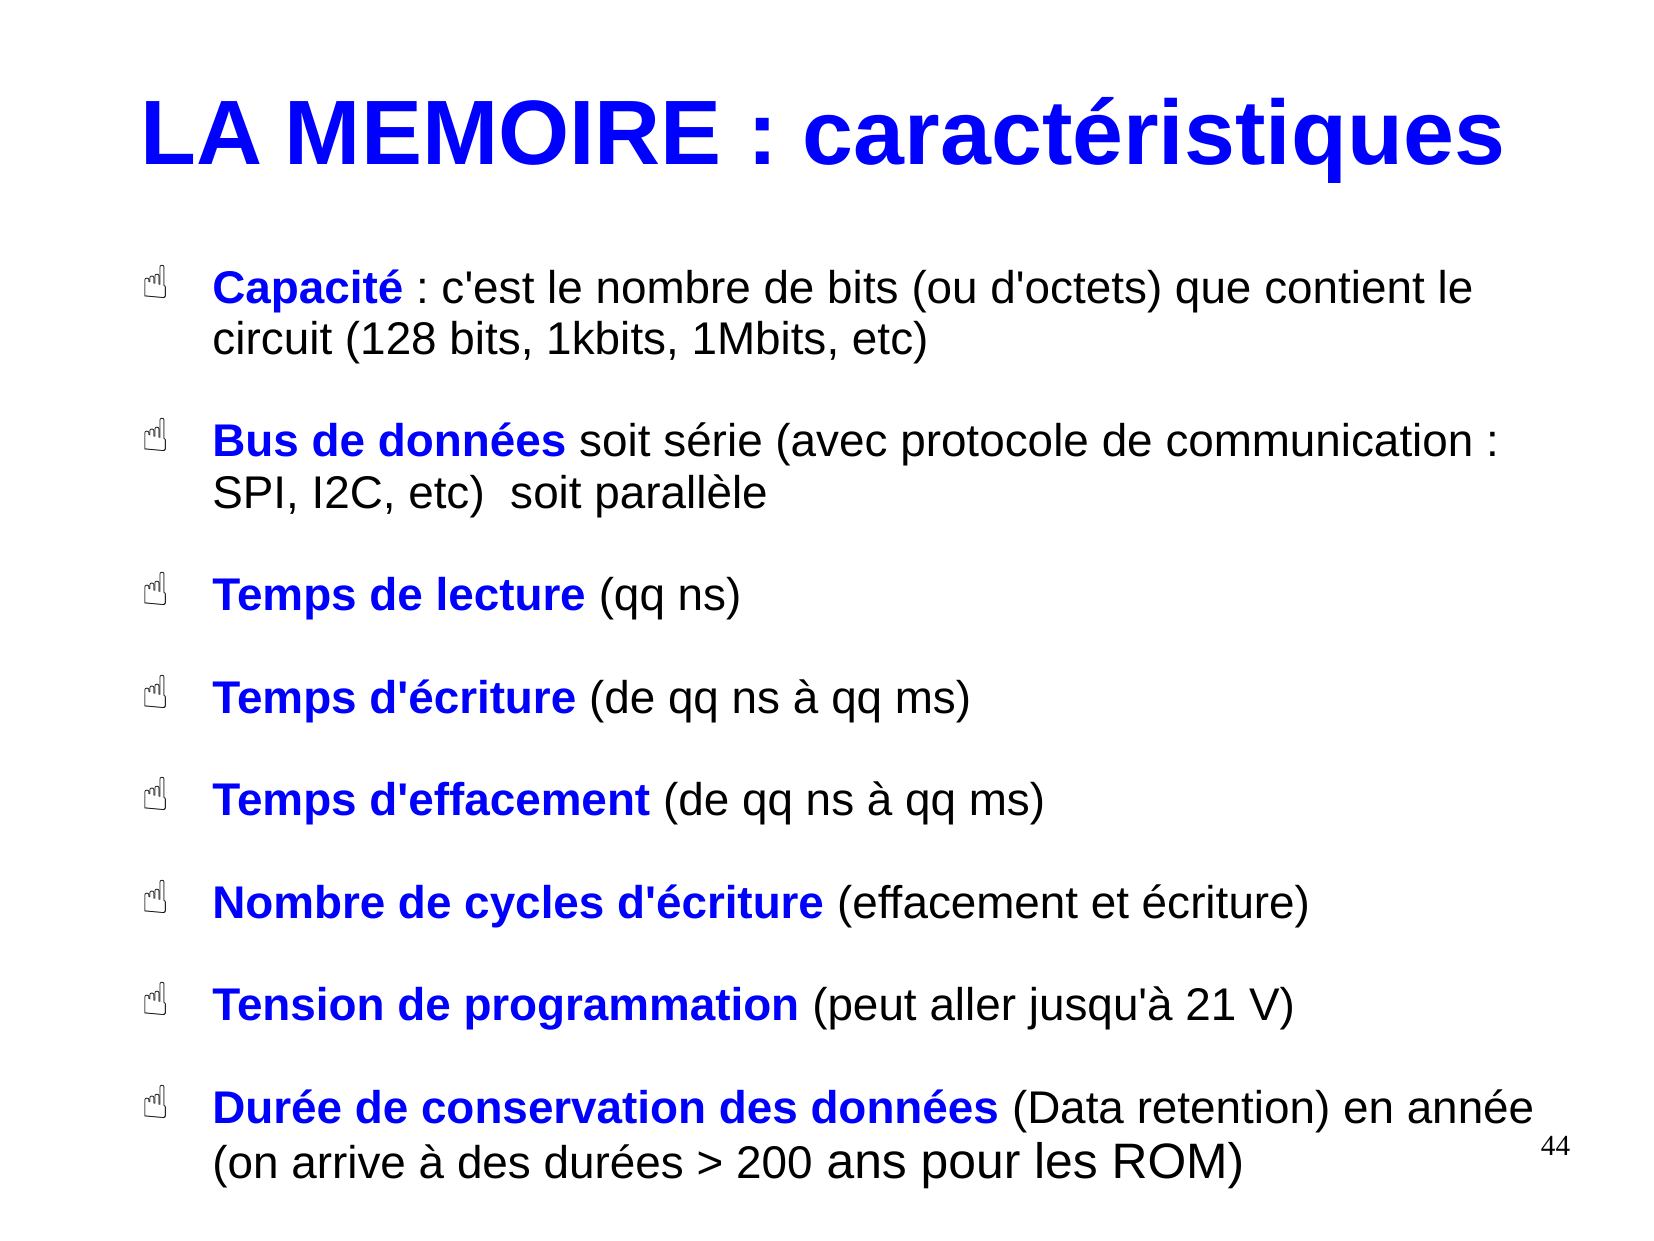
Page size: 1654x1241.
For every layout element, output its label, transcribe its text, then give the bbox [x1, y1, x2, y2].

title LA MEMOIRE : caractéristiques [0, 17, 1654, 248]
subtitle Capacité : c'est le nombre de bits (ou d'octets) que contient le circuit (128 bits, 1kbits, 1Mbits, etc) Bus de données soit série (avec protocole de communication : SPI, I2C, etc) soit parallèle Temps de lecture (qq ns) Temps d'écriture (de qq ns à qq ms) Temps d'effacement (de qq ns à qq ms) Nombre de cycles d'écriture (effacement et écriture) Tension de programmation (peut aller jusqu'à 21 V) Durée de conservation des données (Data retention) en année (on arrive à des durées > 200 ans pour les ROM) [82, 205, 1571, 1194]
